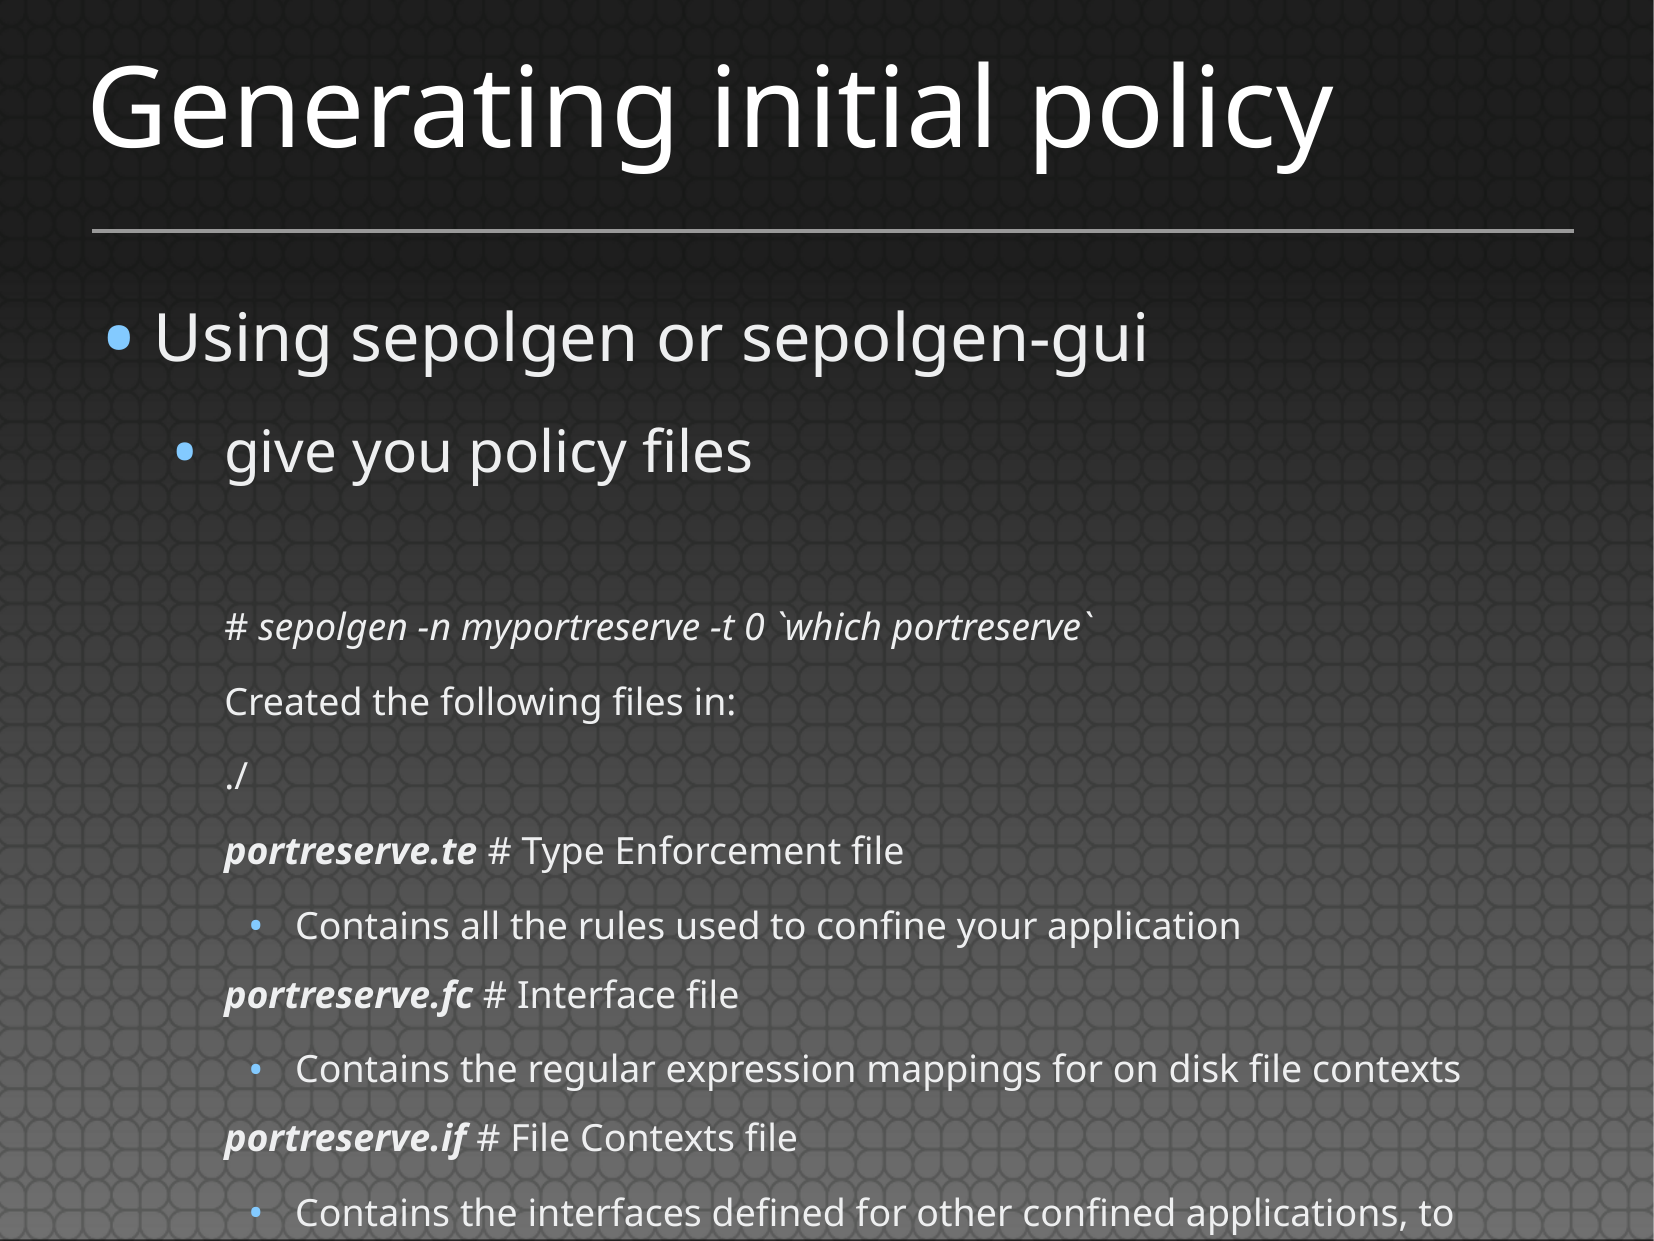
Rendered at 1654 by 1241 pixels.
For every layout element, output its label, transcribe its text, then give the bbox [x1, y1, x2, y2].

picture [0, 0, 1654, 1241]
title Generating initial policy [86, 49, 1576, 312]
list Using sepolgen or sepolgen-gui give you policy files # sepolgen -n myportreserve -t 0 `which portreserve` Created the following files in: ./ portreserve.te # Type Enforcement file Contains all the rules used to confine your application portreserve.fc # Interface file Contains the regular expression mappings for on disk file contexts portreserve.if # File Contexts file Contains the interfaces defined for other confined applications, to interact with your confined application [82, 290, 1571, 1241]
